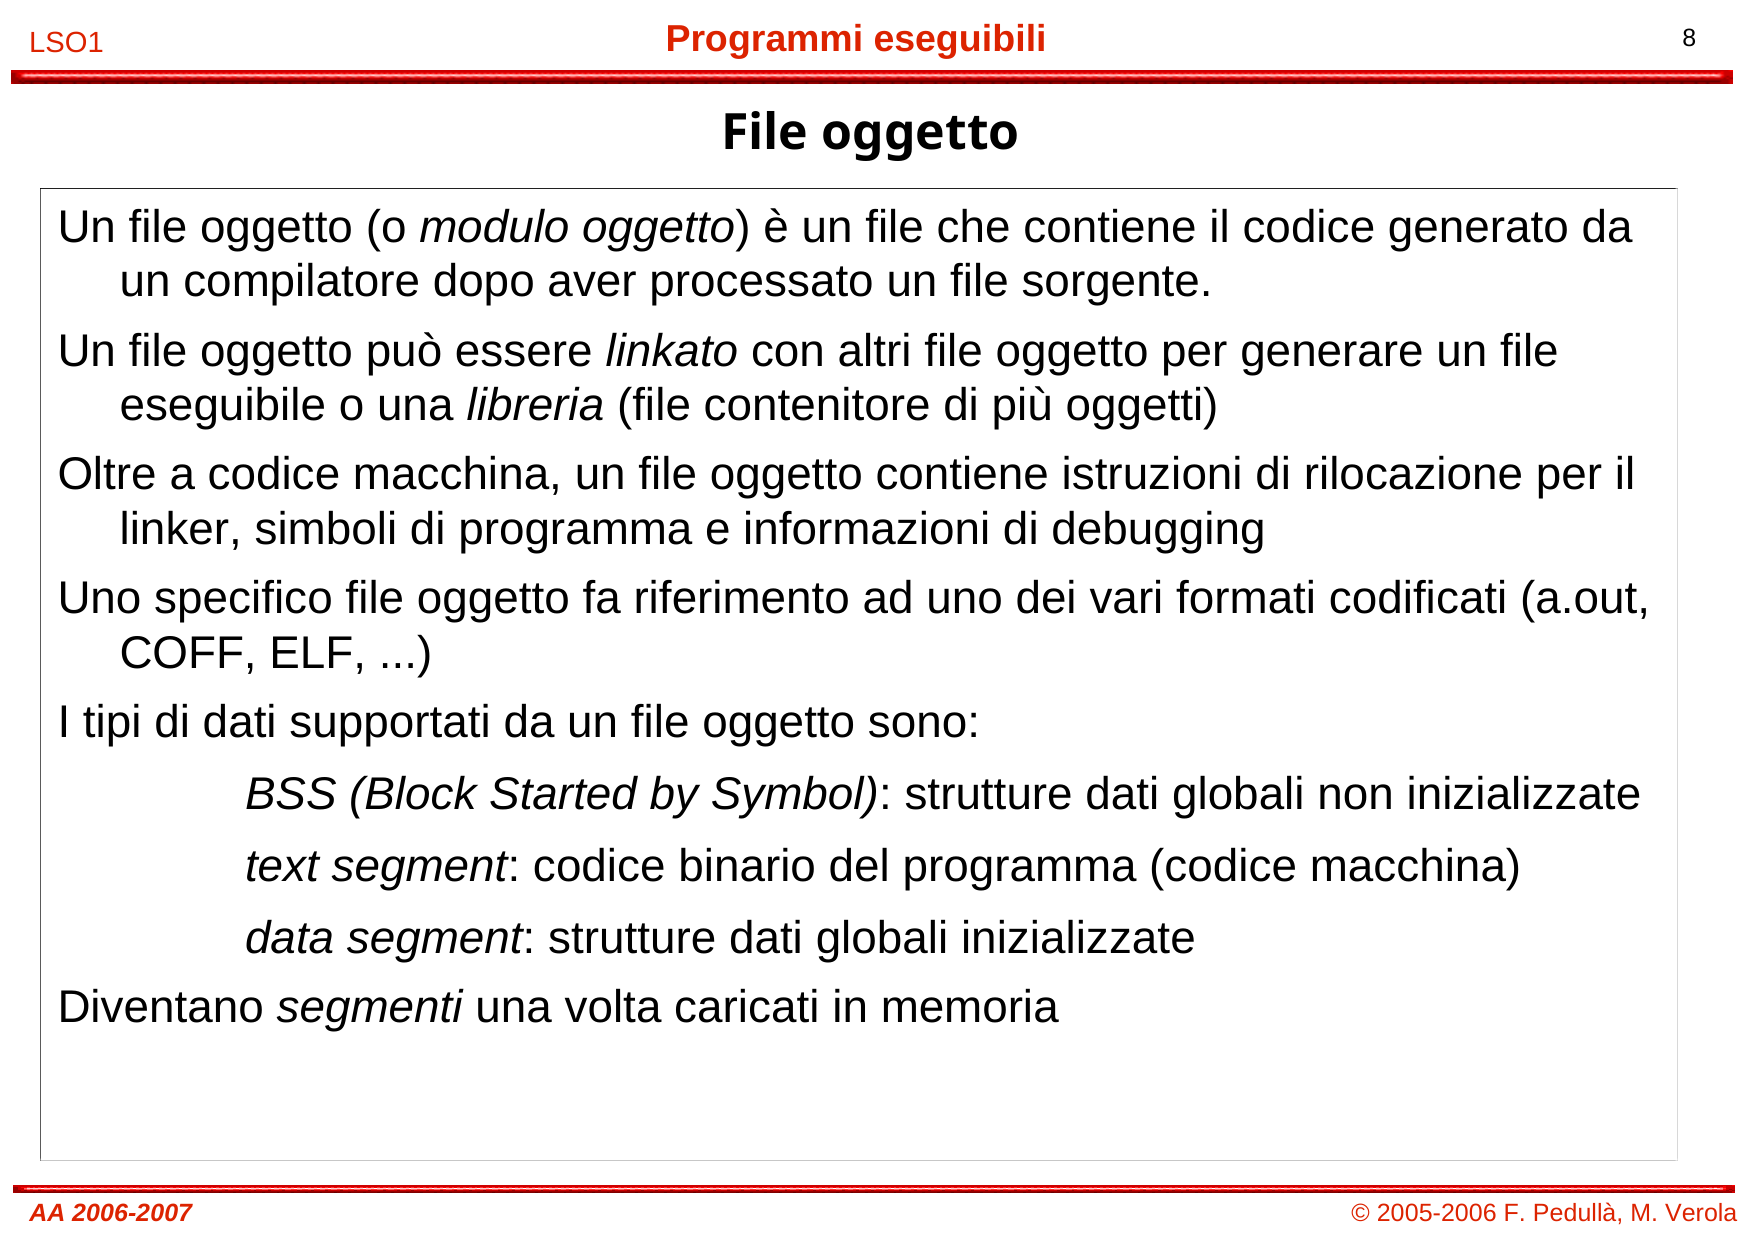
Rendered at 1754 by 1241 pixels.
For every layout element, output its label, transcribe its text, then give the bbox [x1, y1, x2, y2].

picture [13, 1185, 1735, 1193]
picture [11, 70, 1733, 84]
title File oggetto [389, 84, 1364, 180]
list Un file oggetto (o modulo oggetto) è un file che contiene il codice generato da un compilatore dopo aver processato un file sorgente. Un file oggetto può essere linkato con altri file oggetto per generare un file eseguibile o una libreria (file contenitore di più oggetti) Oltre a codice macchina, un file oggetto contiene istruzioni di rilocazione per il linker, simboli di programma e informazioni di debugging Uno specifico file oggetto fa riferimento ad uno dei vari formati codificati (a.out, COFF, ELF, ...) I tipi di dati supportati da un file oggetto sono: BSS (Block Started by Symbol): strutture dati globali non inizializzate text segment: codice binario del programma (codice macchina) data segment: strutture dati globali inizializzate Diventano segmenti una volta caricati in memoria [40, 188, 1678, 1161]
